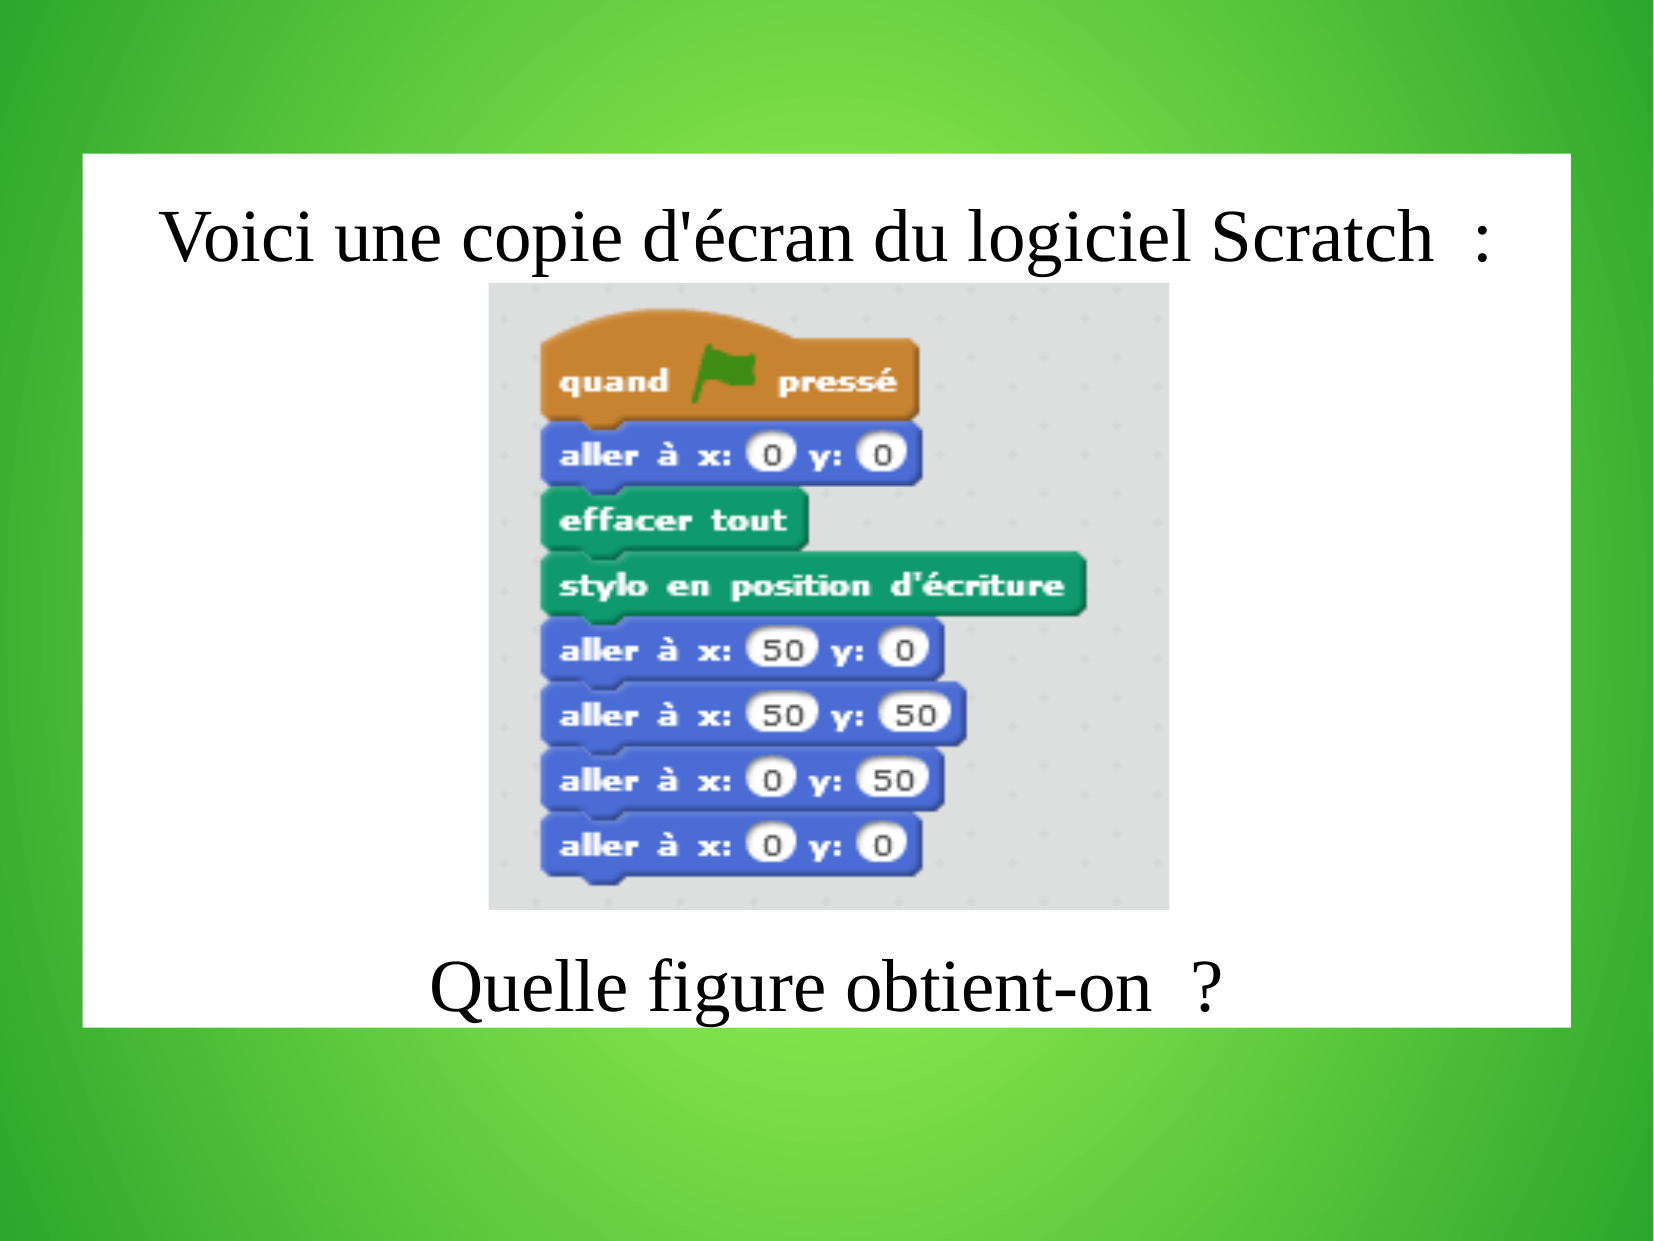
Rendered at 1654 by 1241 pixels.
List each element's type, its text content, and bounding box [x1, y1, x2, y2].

picture [0, 0, 1654, 1241]
subtitle Voici une copie d'écran du logiciel Scratch : Quelle figure obtient-on ? [82, 174, 1571, 1007]
